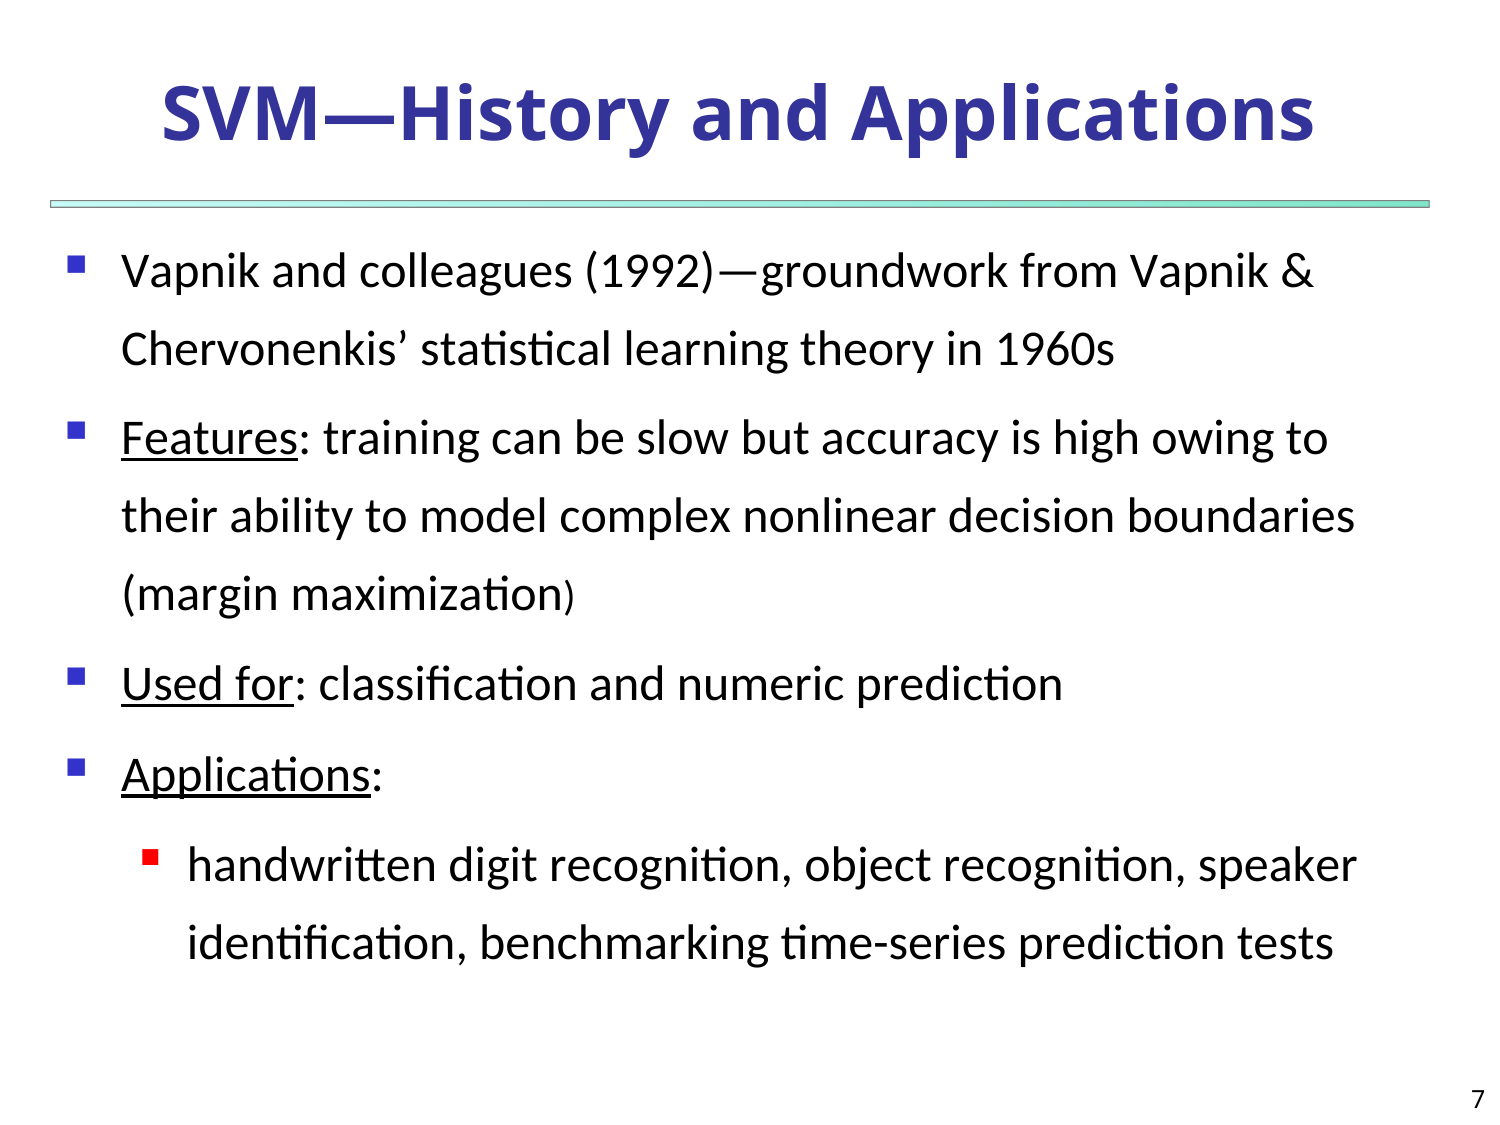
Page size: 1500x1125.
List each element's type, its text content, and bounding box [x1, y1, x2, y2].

text_box <number> [1425, 1062, 1500, 1125]
list Vapnik and colleagues (1992)—groundwork from Vapnik & Chervonenkis’ statistical learning theory in 1960s Features: training can be slow but accuracy is high owing to their ability to model complex nonlinear decision boundaries (margin maximization) Used for: classification and numeric prediction Applications: handwritten digit recognition, object recognition, speaker identification, benchmarking time-series prediction tests [49, 212, 1425, 1125]
title SVM—History and Applications [50, 57, 1429, 163]
